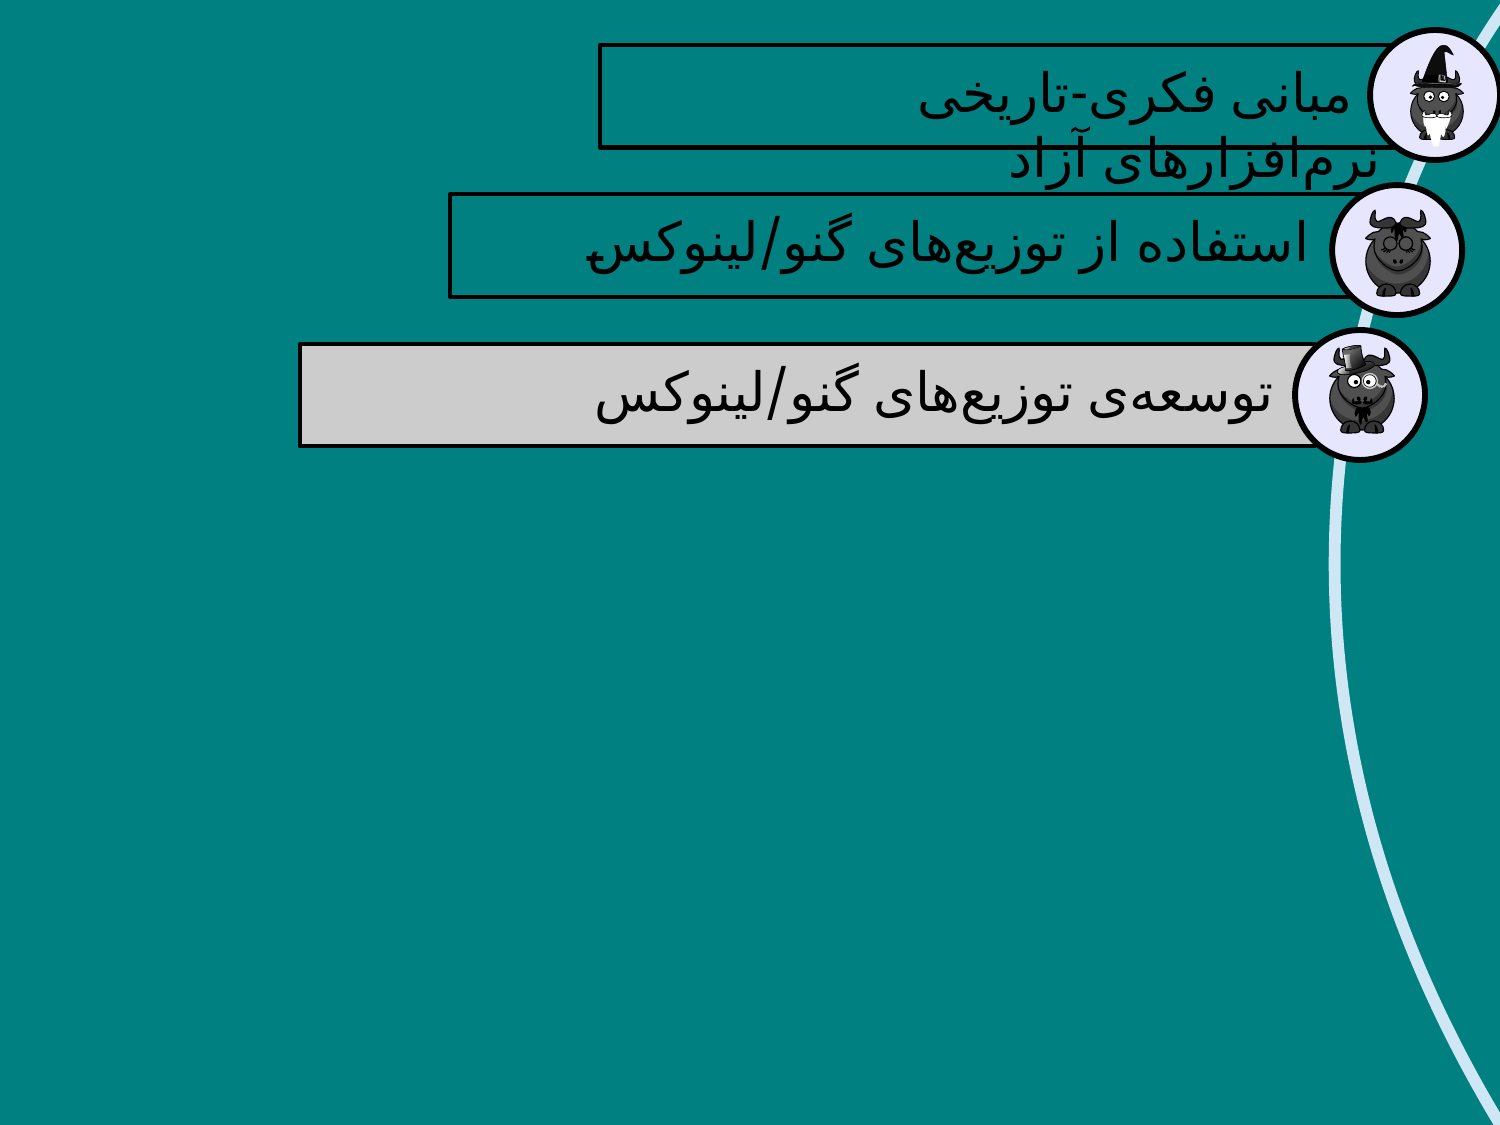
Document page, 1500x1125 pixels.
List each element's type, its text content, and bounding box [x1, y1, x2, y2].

text_box توسعه‌ی توزیع‌های گنو/لینوکس [299, 343, 1316, 447]
picture [1365, 209, 1432, 297]
picture [1410, 45, 1464, 147]
text_box [1370, 29, 1500, 160]
picture [1328, 345, 1396, 434]
text_box [1295, 329, 1426, 460]
text_box استفاده از توزیع‌های گنو/لینوکس [450, 194, 1362, 297]
text_box [1332, 185, 1463, 316]
text_box مبانی فکری-تاریخی نرم‌افزارهای آزاد [600, 45, 1395, 148]
